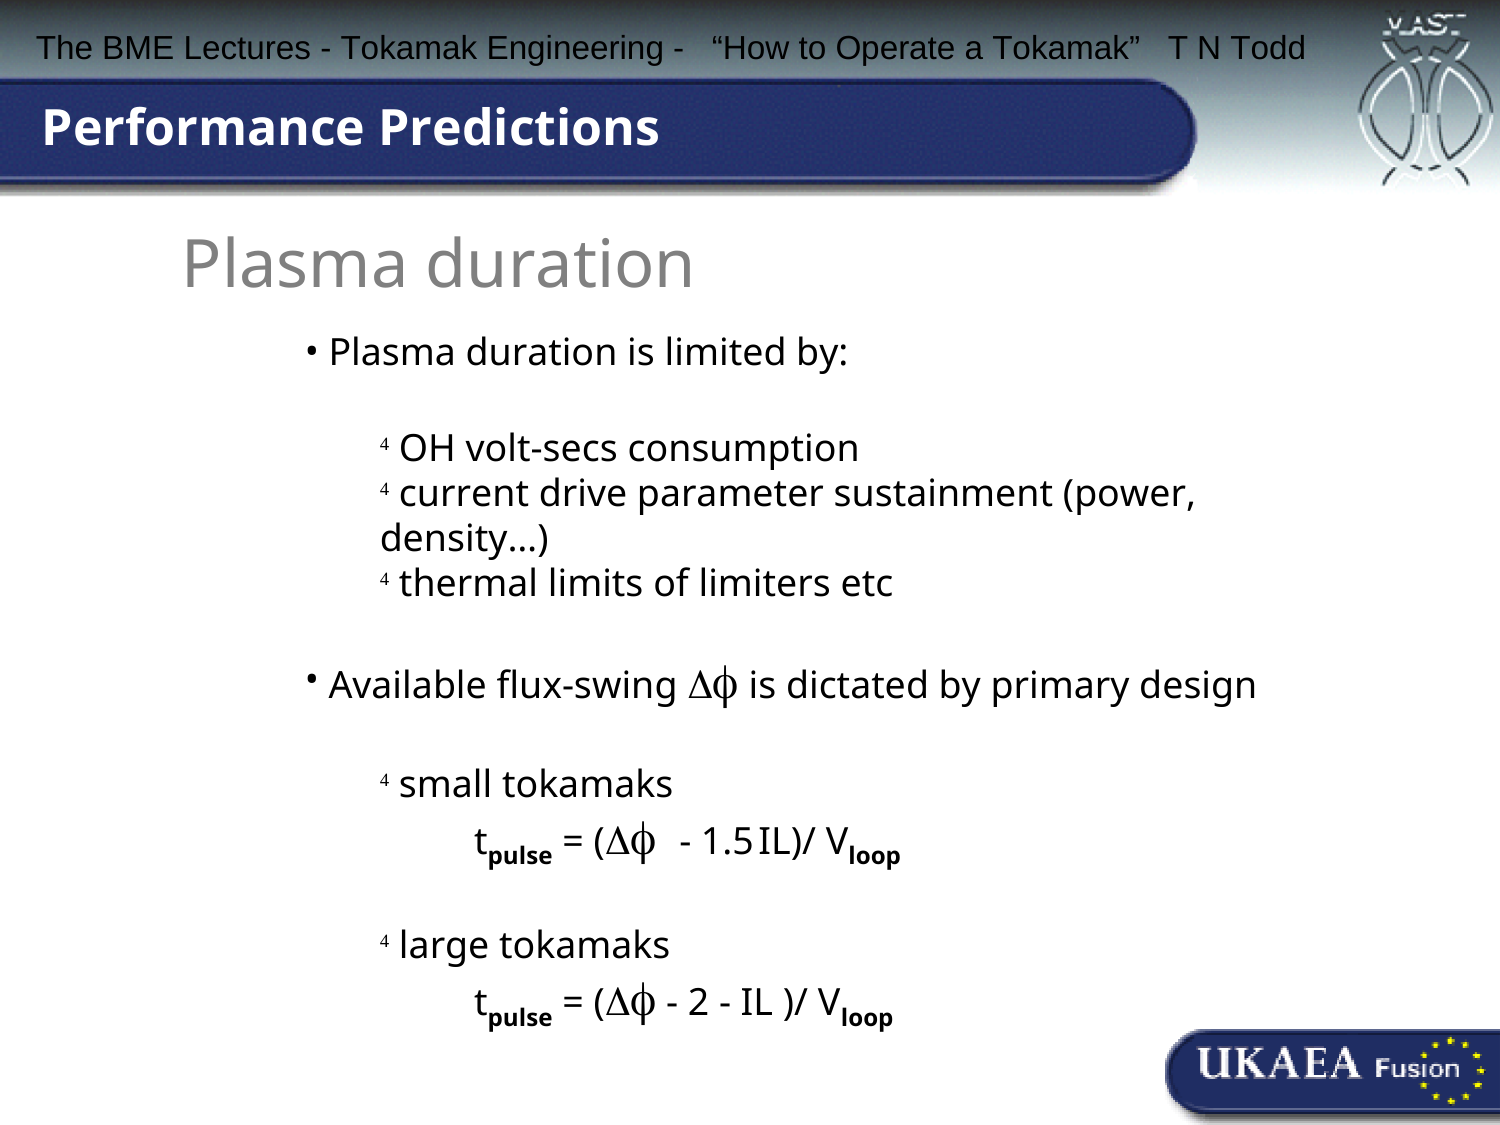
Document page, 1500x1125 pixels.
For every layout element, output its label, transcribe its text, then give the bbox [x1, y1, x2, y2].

picture [1165, 1029, 1500, 1125]
text_box Performance Predictions [26, 88, 676, 164]
picture [0, 0, 1500, 202]
text_box The BME Lectures - Tokamak Engineering - “How to Operate a Tokamak” T N Todd [0, 18, 1323, 60]
text_box Plasma duration is limited by: OH volt-secs consumption current drive parameter sustainment (power, density…) thermal limits of limiters etc Available flux-swing  is dictated by primary design small tokamaks tpulse = ( - 1.5 IL)/ Vloop large tokamaks tpulse = ( - 2 - IL )/ Vloop [290, 319, 1385, 1096]
text_box Plasma duration [167, 212, 712, 309]
